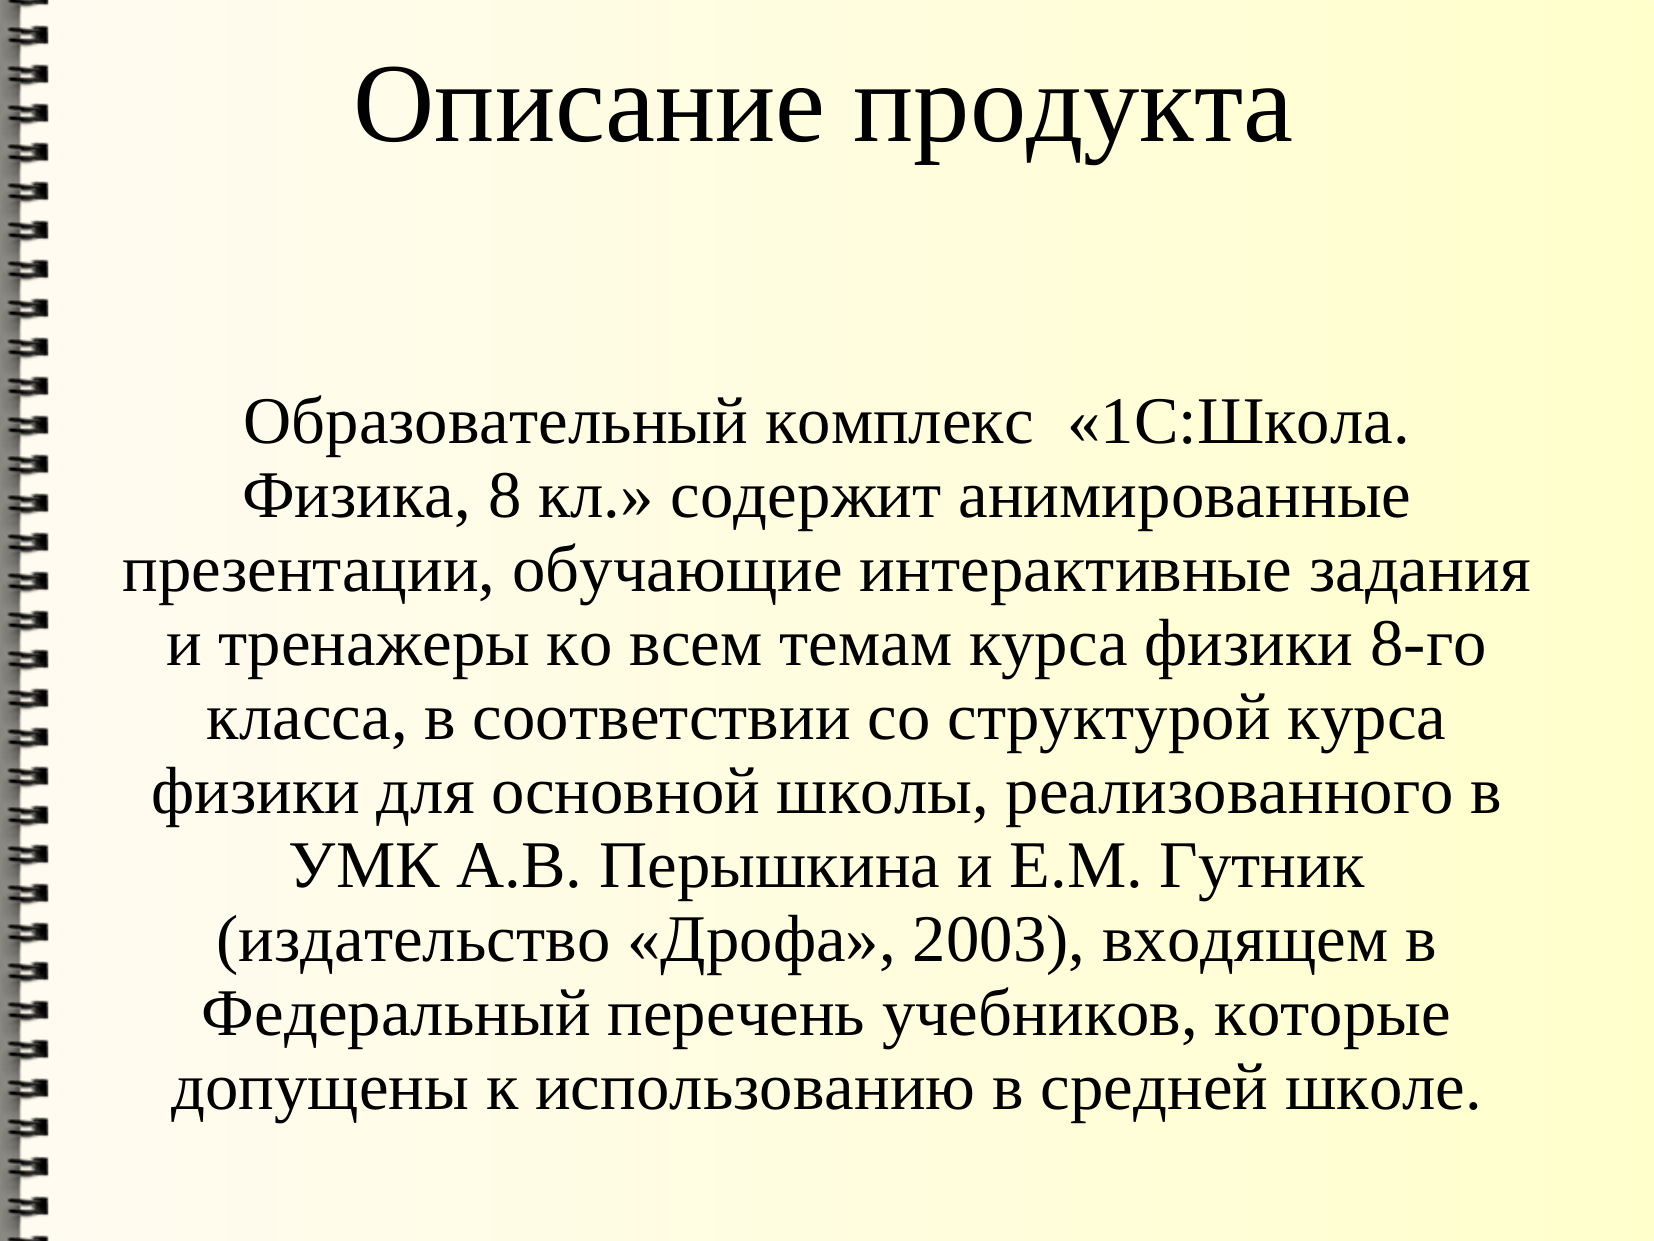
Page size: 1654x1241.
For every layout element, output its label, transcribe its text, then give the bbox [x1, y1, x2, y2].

picture [0, 0, 1654, 1241]
title Описание продукта [118, 0, 1531, 207]
subtitle Образовательный комплекс «1С:Школа. Физика, 8 кл.» содержит анимированные презентации, обучающие интерактивные задания и тренажеры ко всем темам курса физики 8-го класса, в соответствии со структурой курса физики для основной школы, реализованного в УМК А.В. Перышкина и Е.М. Гутник (издательство «Дрофа», 2003), входящем в Федеральный перечень учебников, которые допущены к использованию в средней школе. [121, 352, 1534, 1156]
